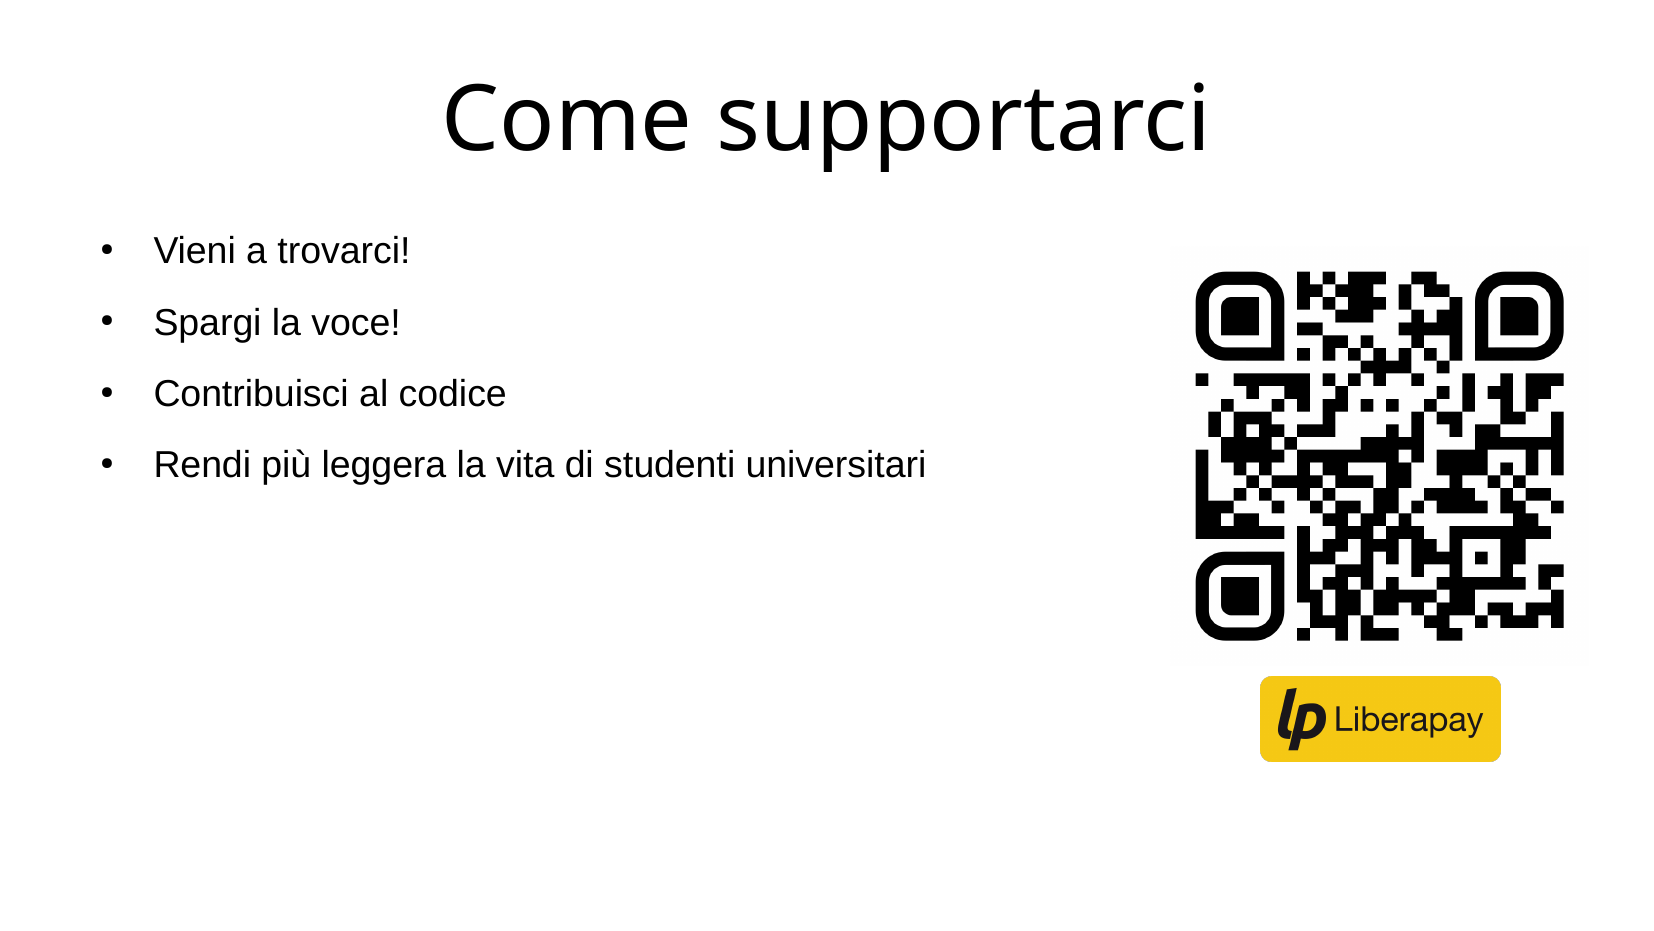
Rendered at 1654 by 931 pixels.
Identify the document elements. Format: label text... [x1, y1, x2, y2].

list Vieni a trovarci! Spargi la voce! Contribuisci al codice Rendi più leggera la vita di studenti universitari [82, 229, 1123, 769]
title Come supportarci [82, 37, 1571, 193]
picture [1260, 676, 1501, 762]
picture [1170, 246, 1589, 666]
